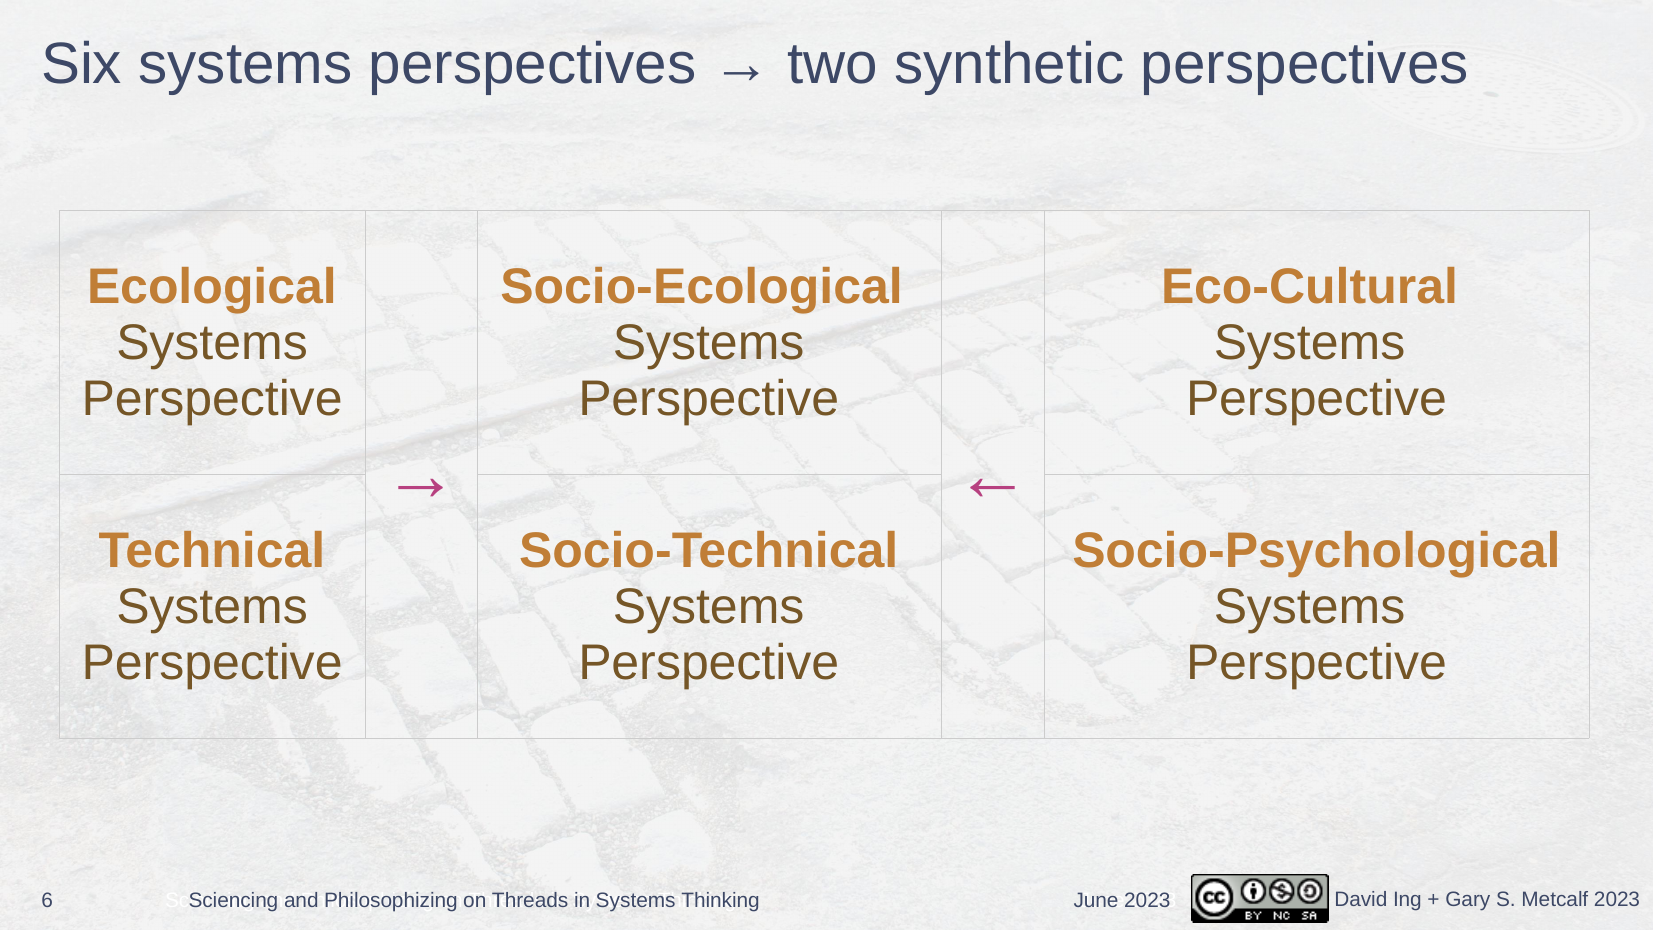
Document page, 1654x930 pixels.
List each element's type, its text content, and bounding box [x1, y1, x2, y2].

table_header ← [942, 211, 1044, 738]
table_header Ecological Systems Perspective [60, 211, 365, 474]
table_cell Socio-Psychological Systems Perspective [1045, 475, 1589, 738]
title Six systems perspectives → two synthetic perspectives [41, 30, 1612, 176]
table_cell Technical Systems Perspective [60, 475, 365, 738]
table_header → [366, 211, 477, 738]
table_header Socio-Ecological Systems Perspective [478, 211, 941, 474]
table_header Eco-Cultural Systems Perspective [1045, 211, 1589, 474]
table_cell Socio-Technical Systems Perspective [478, 475, 941, 738]
picture [0, 0, 1653, 930]
